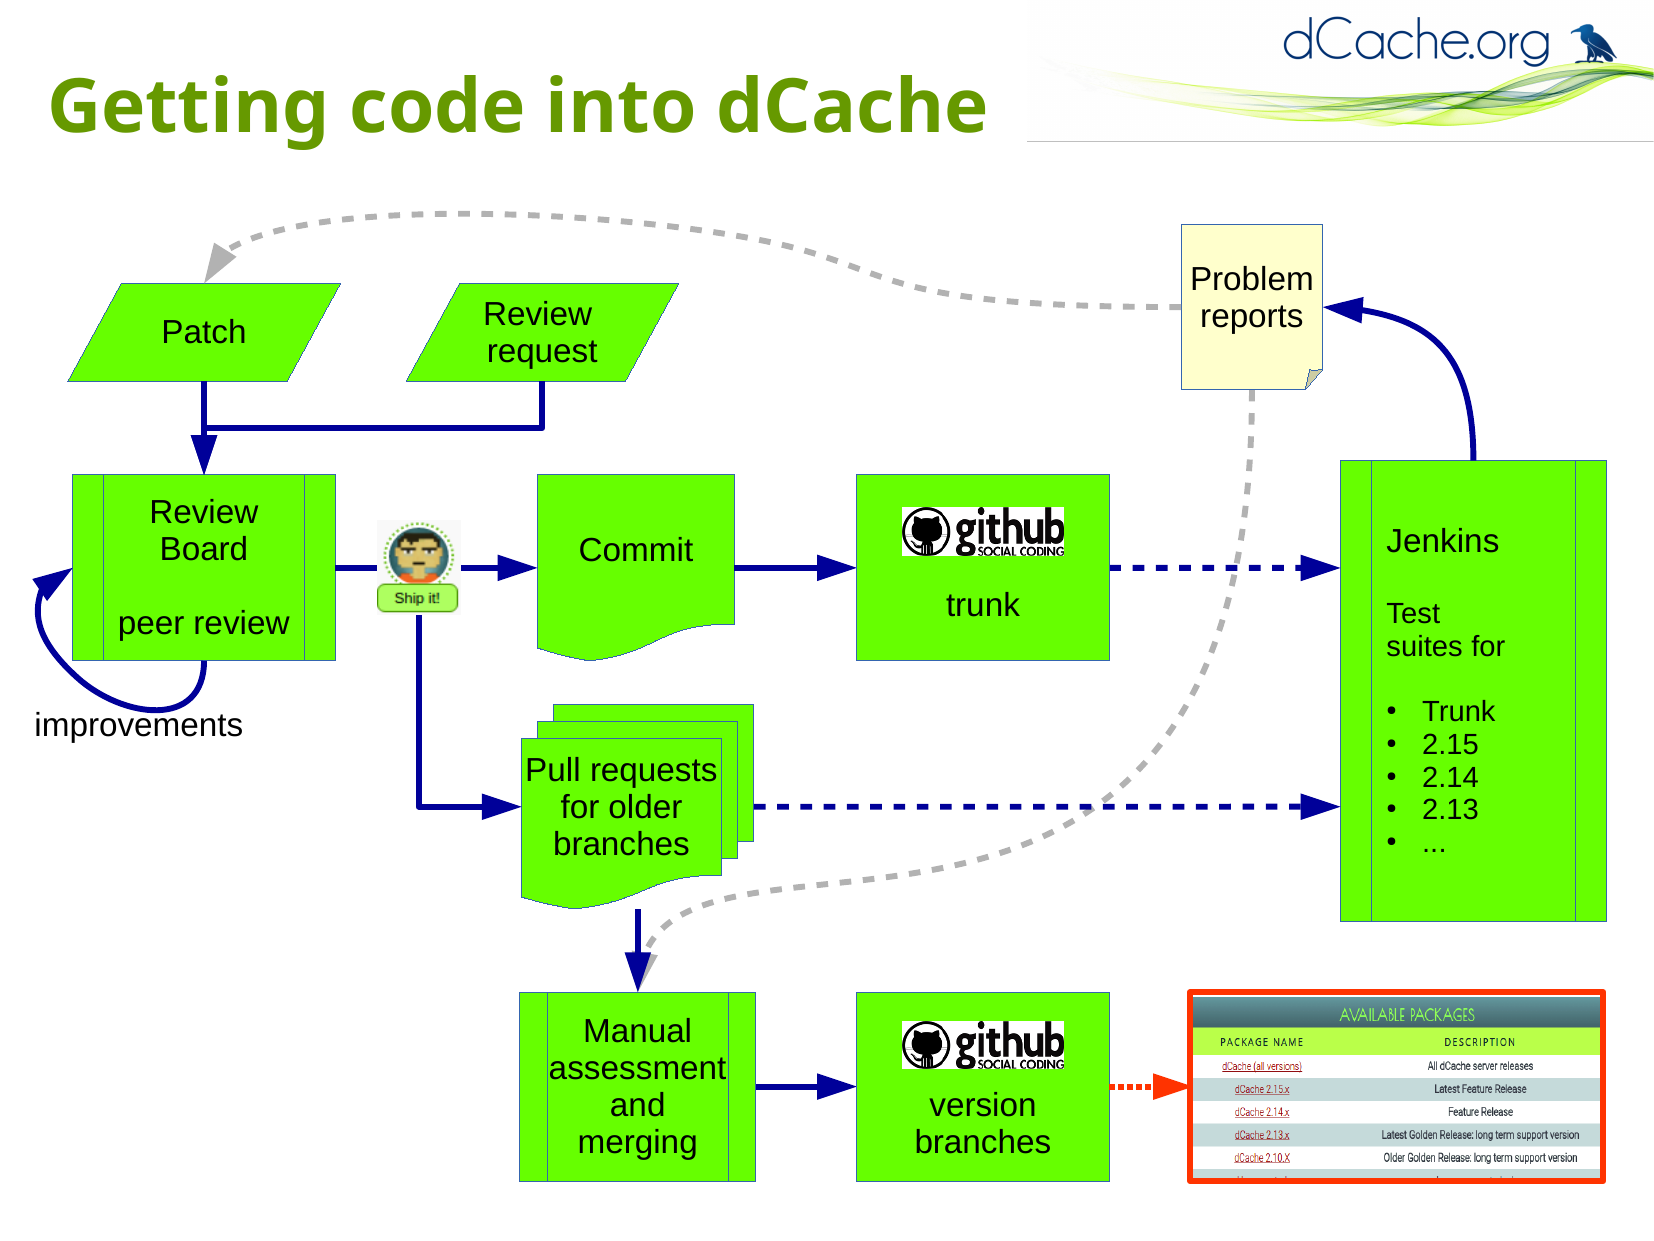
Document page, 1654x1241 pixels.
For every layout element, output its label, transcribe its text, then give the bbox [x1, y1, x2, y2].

text_box Review Board peer review [73, 474, 335, 661]
text_box version branches [856, 992, 1110, 1182]
picture [902, 507, 1064, 556]
text_box Review request [406, 283, 679, 382]
text_box Commit [537, 474, 735, 661]
picture [1192, 995, 1601, 1179]
text_box trunk [856, 474, 1110, 661]
picture [902, 1021, 1064, 1069]
text_box Problem reports [1181, 224, 1323, 390]
text_box Jenkins Test suites for Trunk 2.15 2.14 2.13 ... [1341, 460, 1606, 922]
text_box Patch [67, 283, 341, 382]
title Getting code into dCache [47, 56, 1569, 151]
picture [1027, 0, 1654, 142]
text_box Manual assessment and merging [520, 992, 756, 1182]
picture [377, 520, 461, 616]
text_box improvements [19, 699, 259, 752]
text_box Pull requests for older branches [521, 704, 754, 909]
